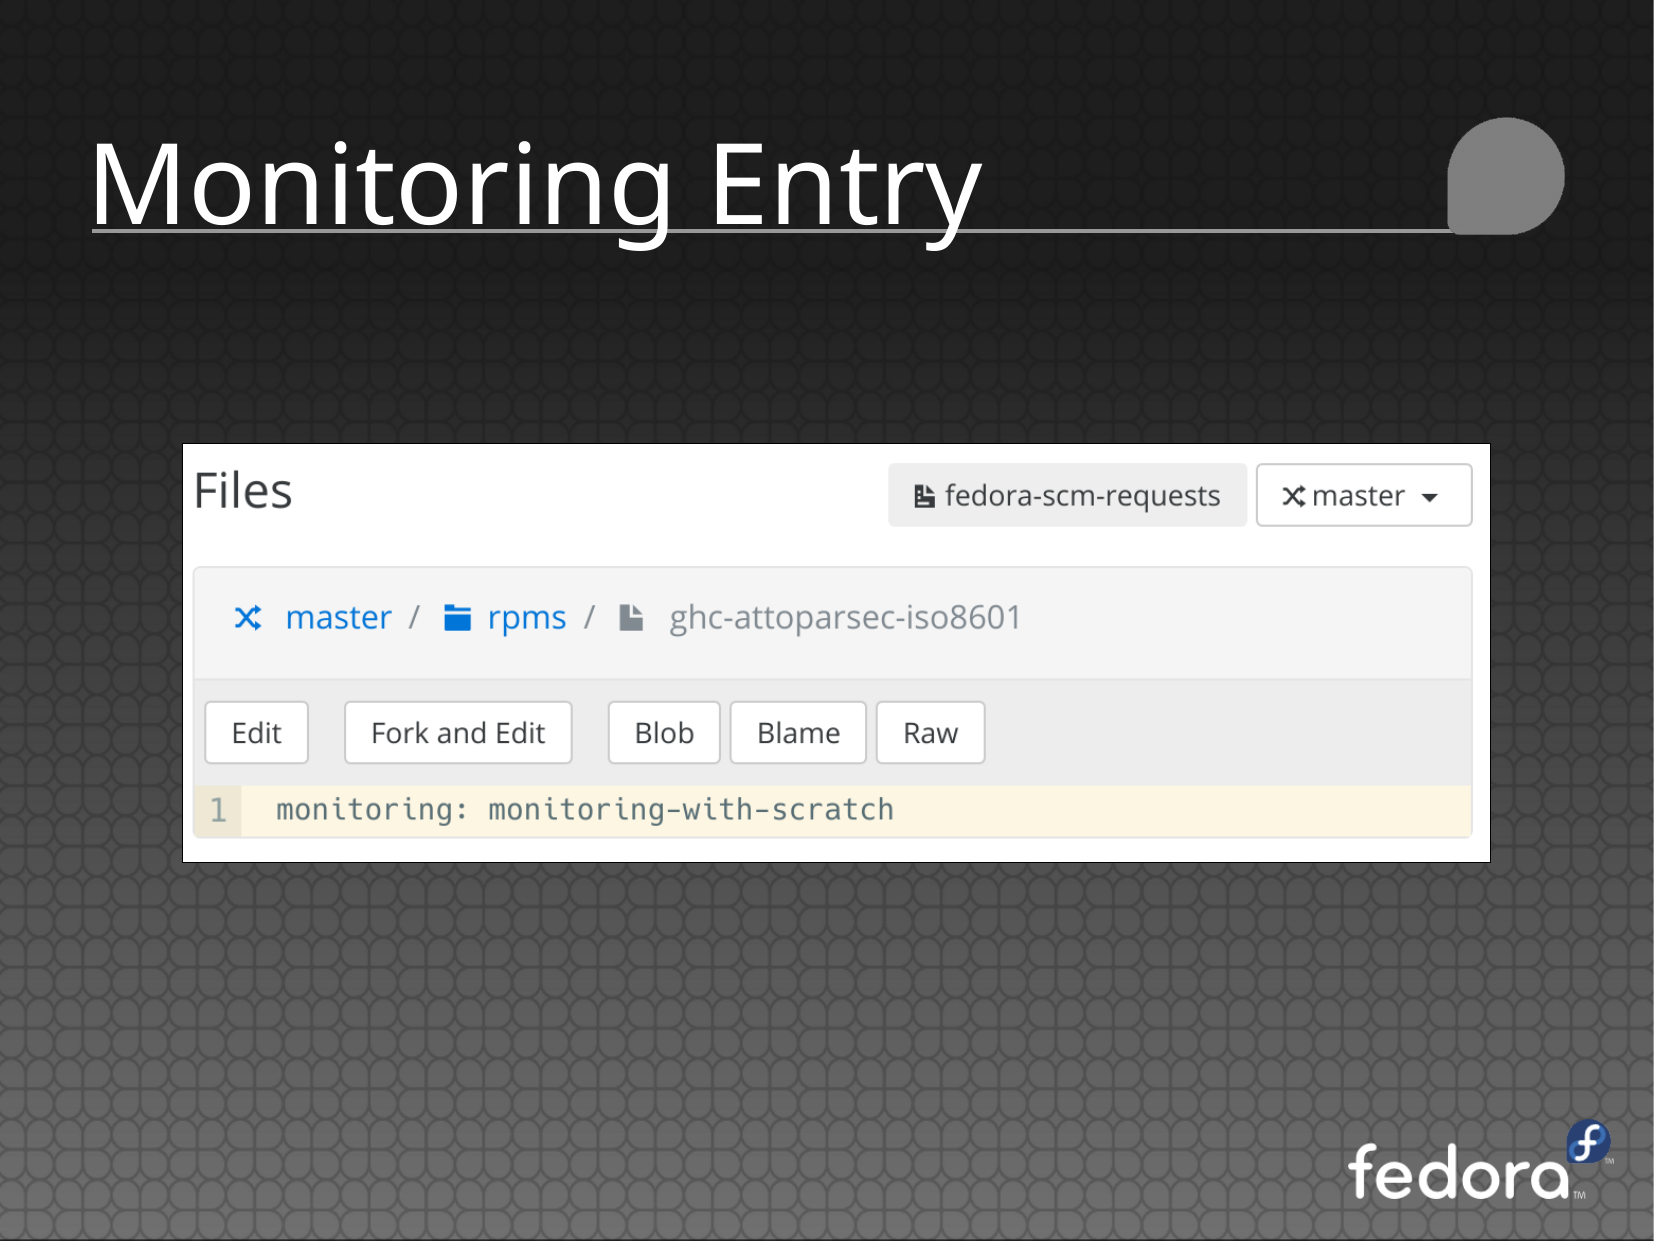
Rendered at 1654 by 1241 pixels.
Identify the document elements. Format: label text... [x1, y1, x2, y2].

picture [0, 0, 1654, 1241]
title Monitoring Entry [86, 112, 1576, 249]
